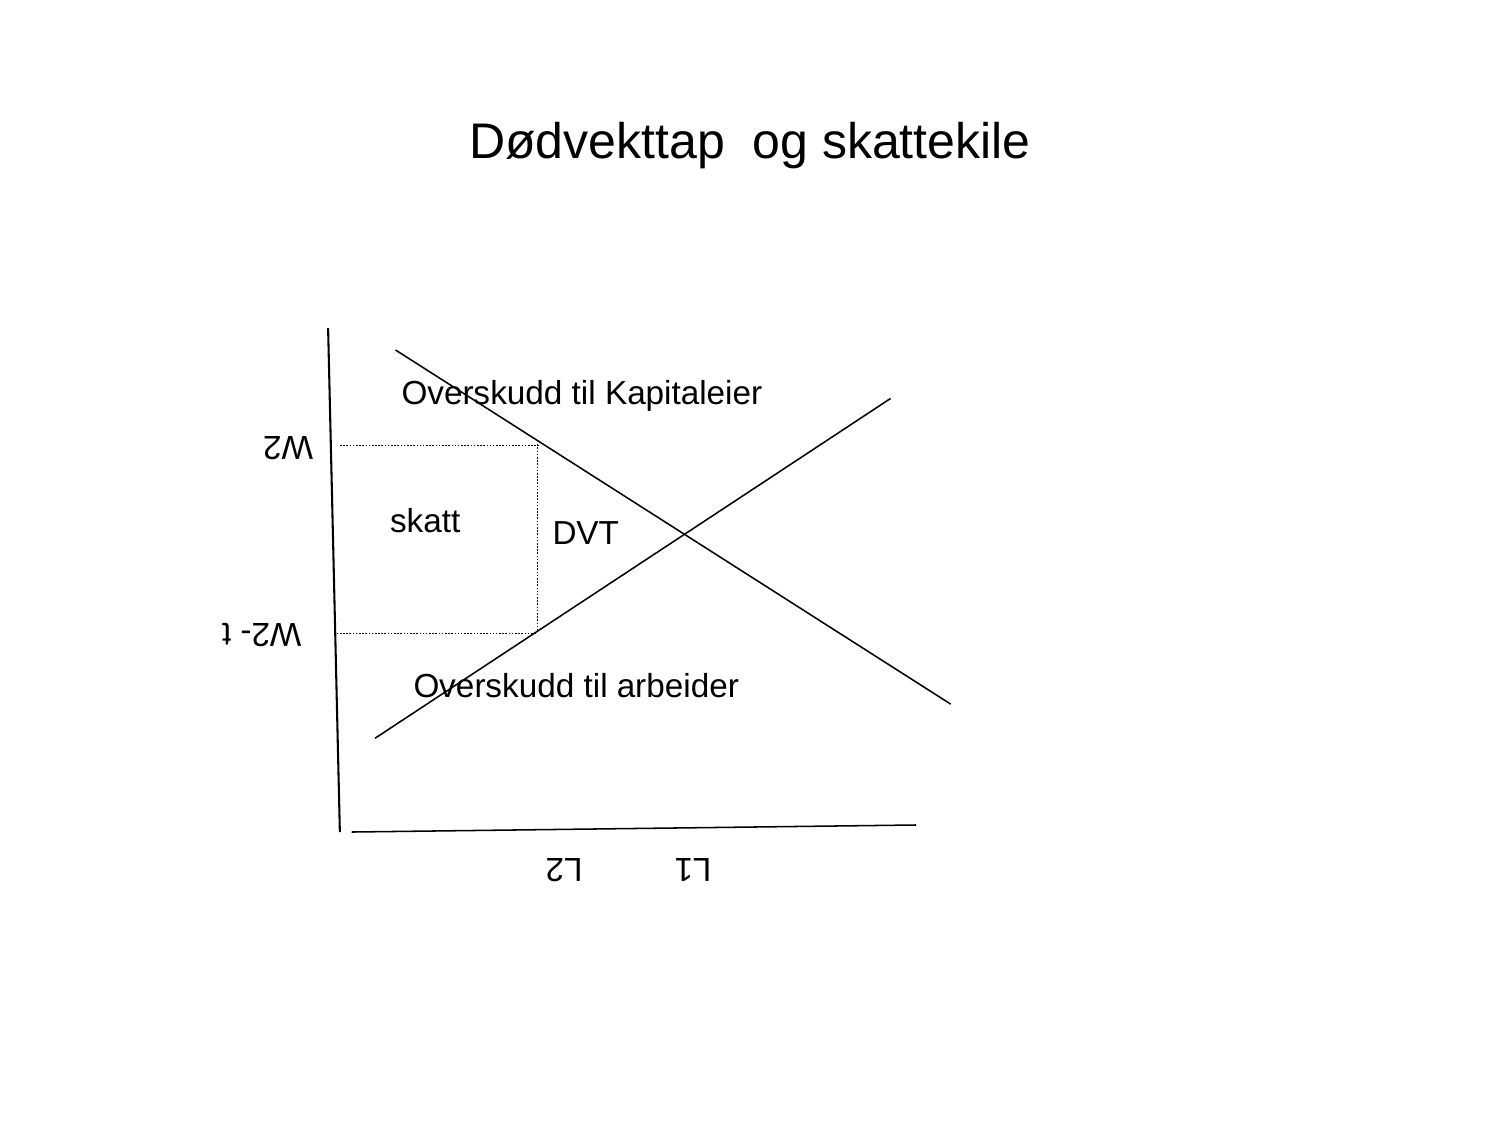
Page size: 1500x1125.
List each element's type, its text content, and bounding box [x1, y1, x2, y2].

text_box skatt [375, 492, 477, 548]
title Dødvekttap og skattekile [75, 45, 1426, 233]
text_box Overskudd til arbeider [398, 656, 768, 712]
text_box L1 [656, 843, 727, 900]
text_box W2 [210, 421, 329, 478]
text_box DVT [537, 503, 679, 559]
text_box L2 [527, 843, 598, 900]
text_box W2- t [199, 609, 317, 665]
text_box Overskudd til Kapitaleier [386, 363, 791, 419]
